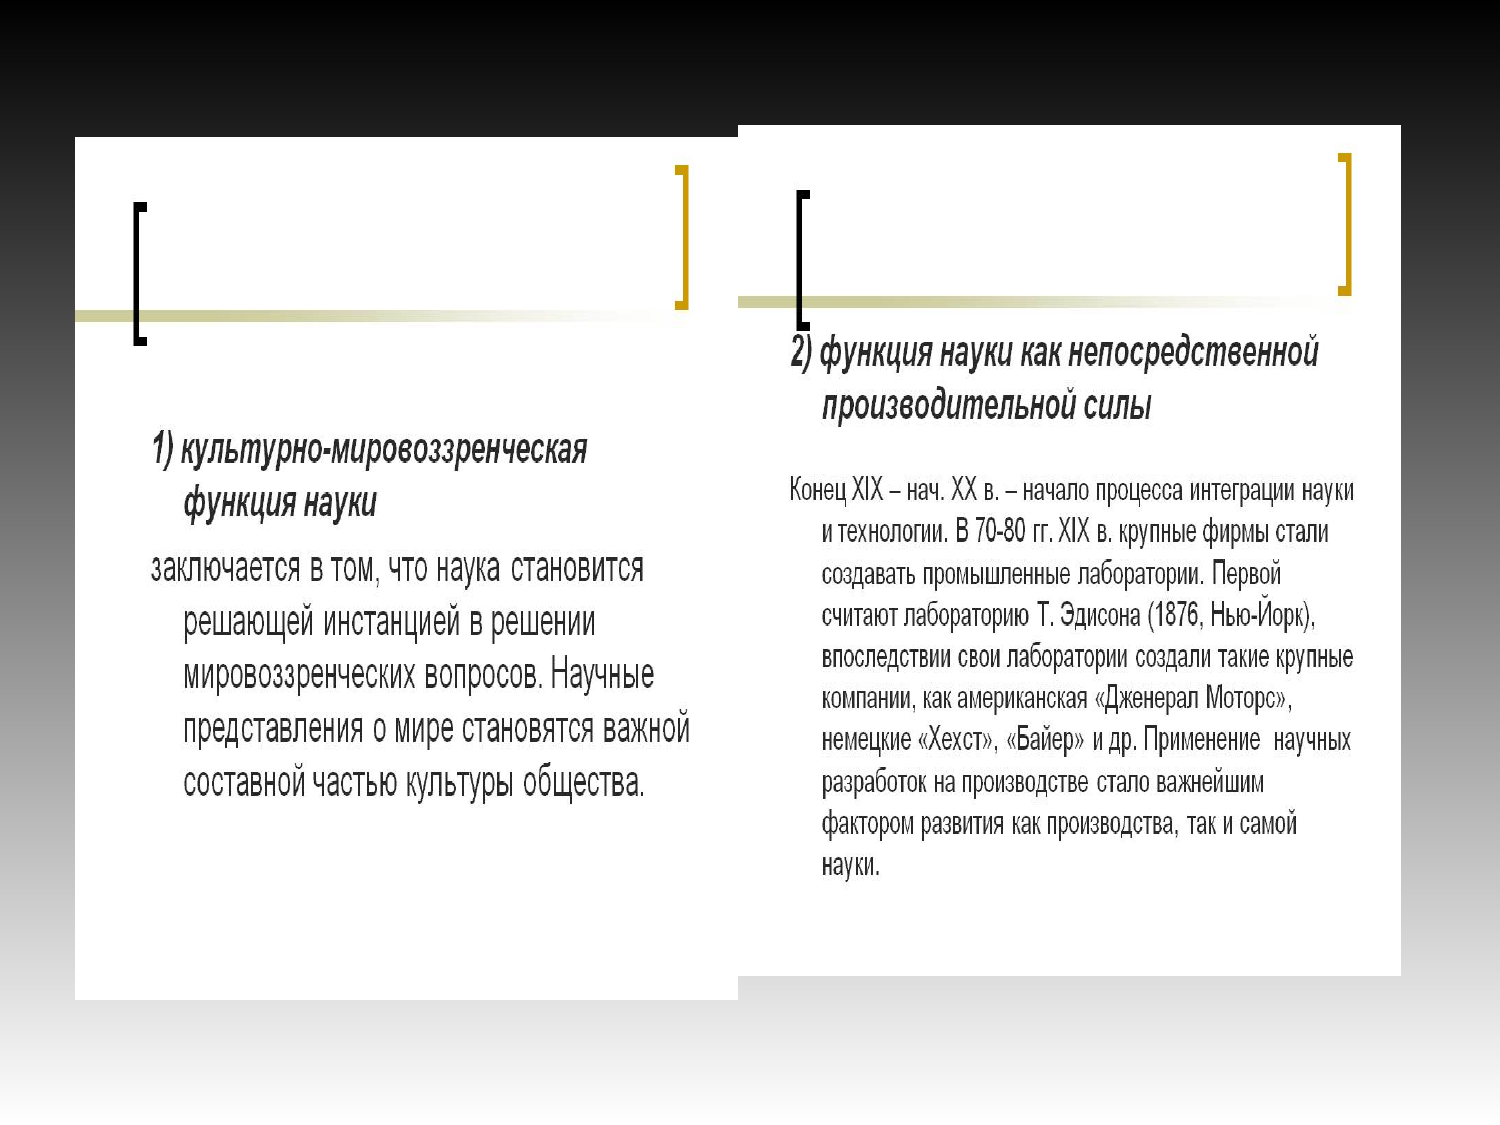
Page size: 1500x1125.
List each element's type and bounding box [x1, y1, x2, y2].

picture [75, 125, 1401, 1000]
title [75, 45, 1425, 233]
